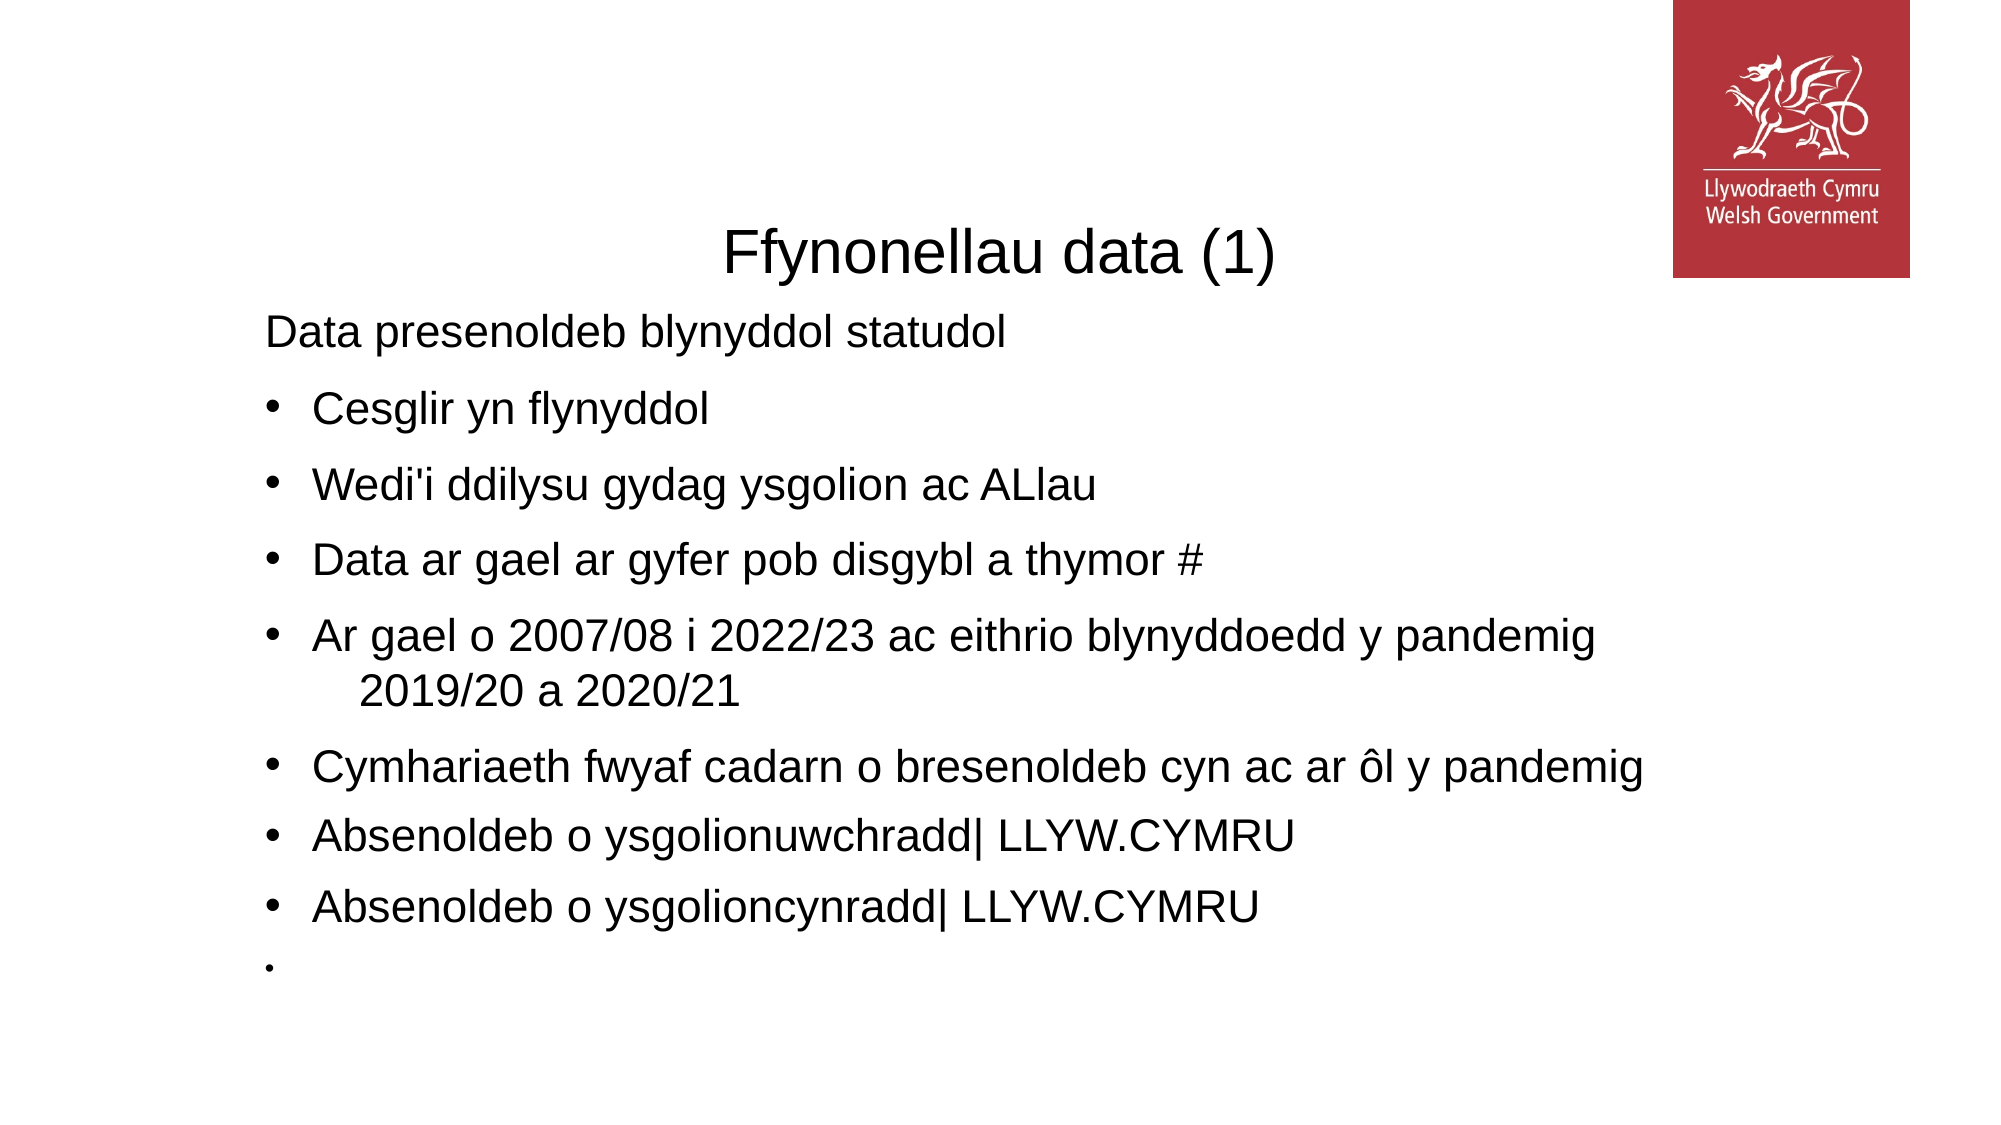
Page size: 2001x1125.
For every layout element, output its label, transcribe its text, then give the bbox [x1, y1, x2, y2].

subtitle Ffynonellau data (1) Data presenoldeb blynyddol statudol Cesglir yn flynyddol Wedi'i ddilysu gydag ysgolion ac ALlau Data ar gael ar gyfer pob disgybl a thymor # Ar gael o 2007/08 i 2022/23 ac eithrio blynyddoedd y pandemig 2019/20 a 2020/21 Cymhariaeth fwyaf cadarn o bresenoldeb cyn ac ar ôl y pandemig Absenoldeb o ysgolion uwchradd | LLYW.CYMRU Absenoldeb o ysgolion cynradd | LLYW.CYMRU [249, 212, 1750, 980]
